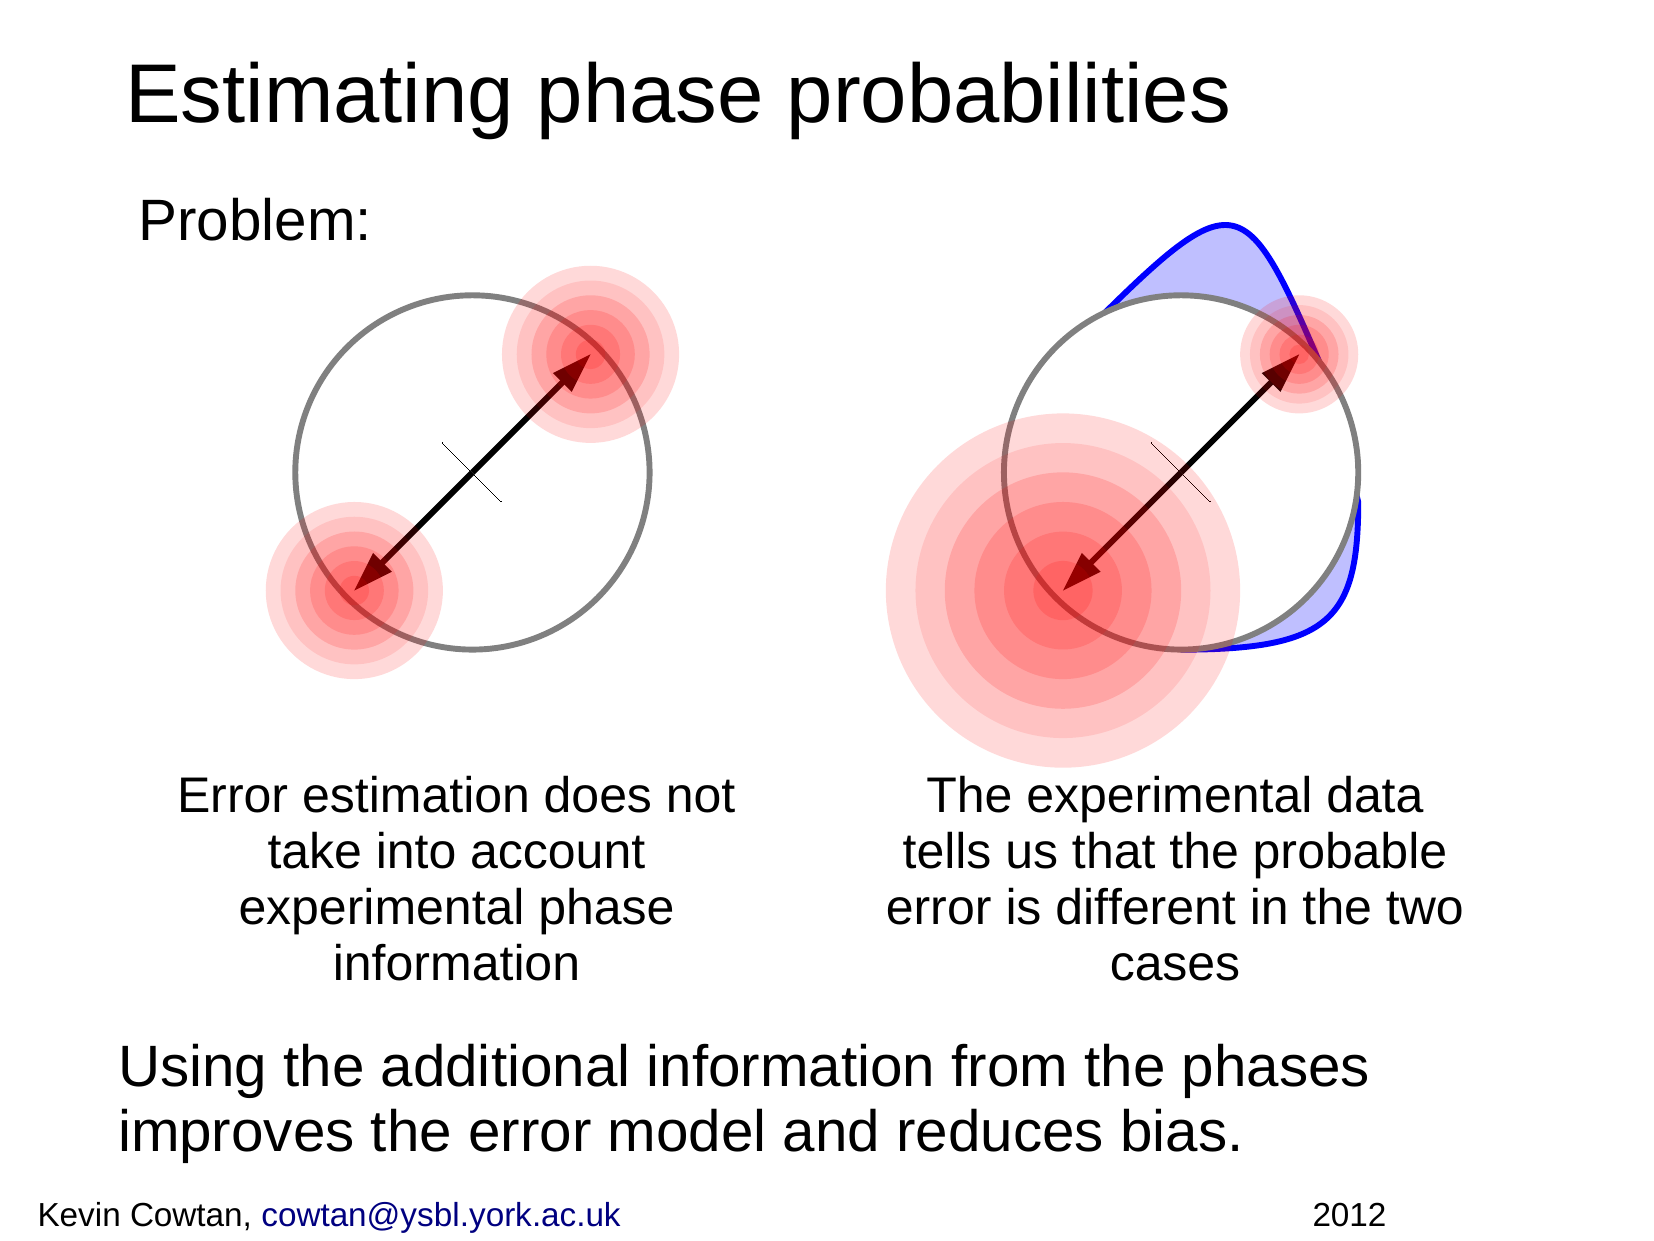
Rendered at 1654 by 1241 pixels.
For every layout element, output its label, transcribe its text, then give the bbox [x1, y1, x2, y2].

text_box [265, 501, 443, 680]
text_box [501, 265, 680, 443]
title Estimating phase probabilities [125, 37, 1538, 151]
text_box Using the additional information from the phases improves the error model and reduces bias. [118, 1033, 1536, 1164]
text_box The experimental data tells us that the probable error is different in the two cases [885, 767, 1477, 975]
text_box Error estimation does not take into account experimental phase information [177, 767, 768, 975]
text_box [885, 295, 1359, 768]
list Problem: [121, 187, 1533, 1033]
